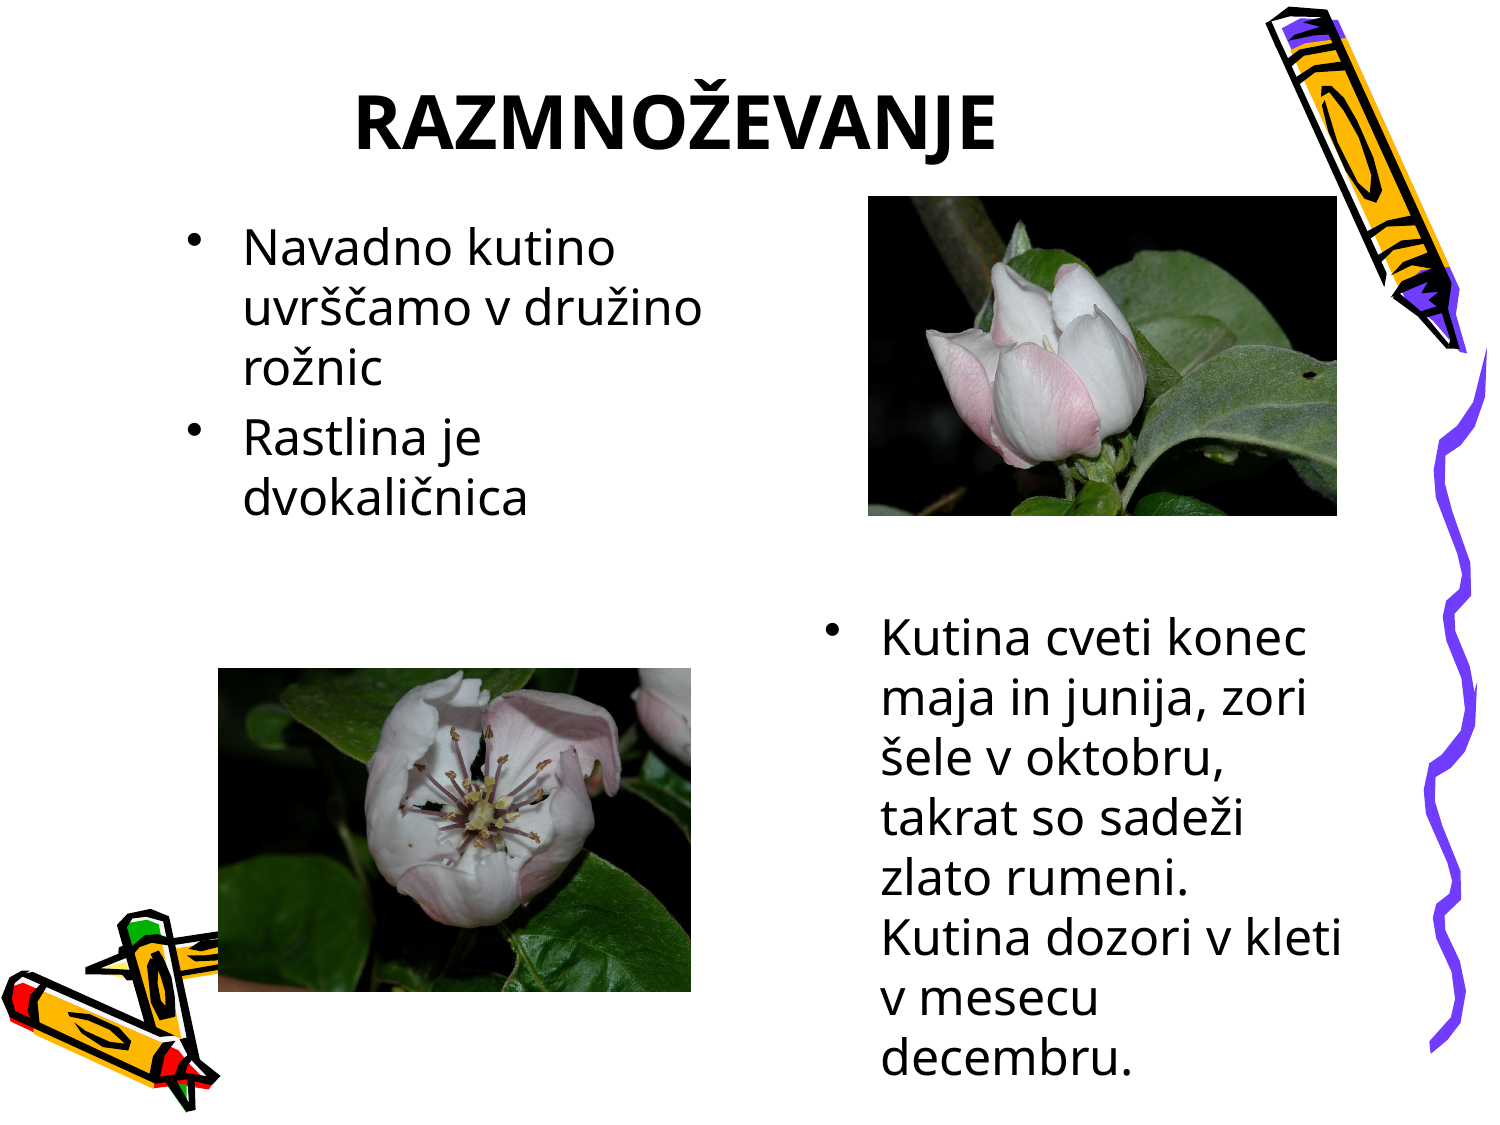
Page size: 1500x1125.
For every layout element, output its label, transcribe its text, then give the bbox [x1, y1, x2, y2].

picture [218, 668, 691, 992]
picture [868, 196, 1337, 516]
title RAZMNOŽEVANJE [112, 24, 1240, 173]
list Navadno kutino uvrščamo v družino rožnic Rastlina je dvokaličnica [171, 208, 721, 539]
list Kutina cveti konec maja in junija, zori šele v oktobru, takrat so sadeži zlato rumeni. Kutina dozori v kleti v mesecu decembru. [809, 597, 1365, 1035]
